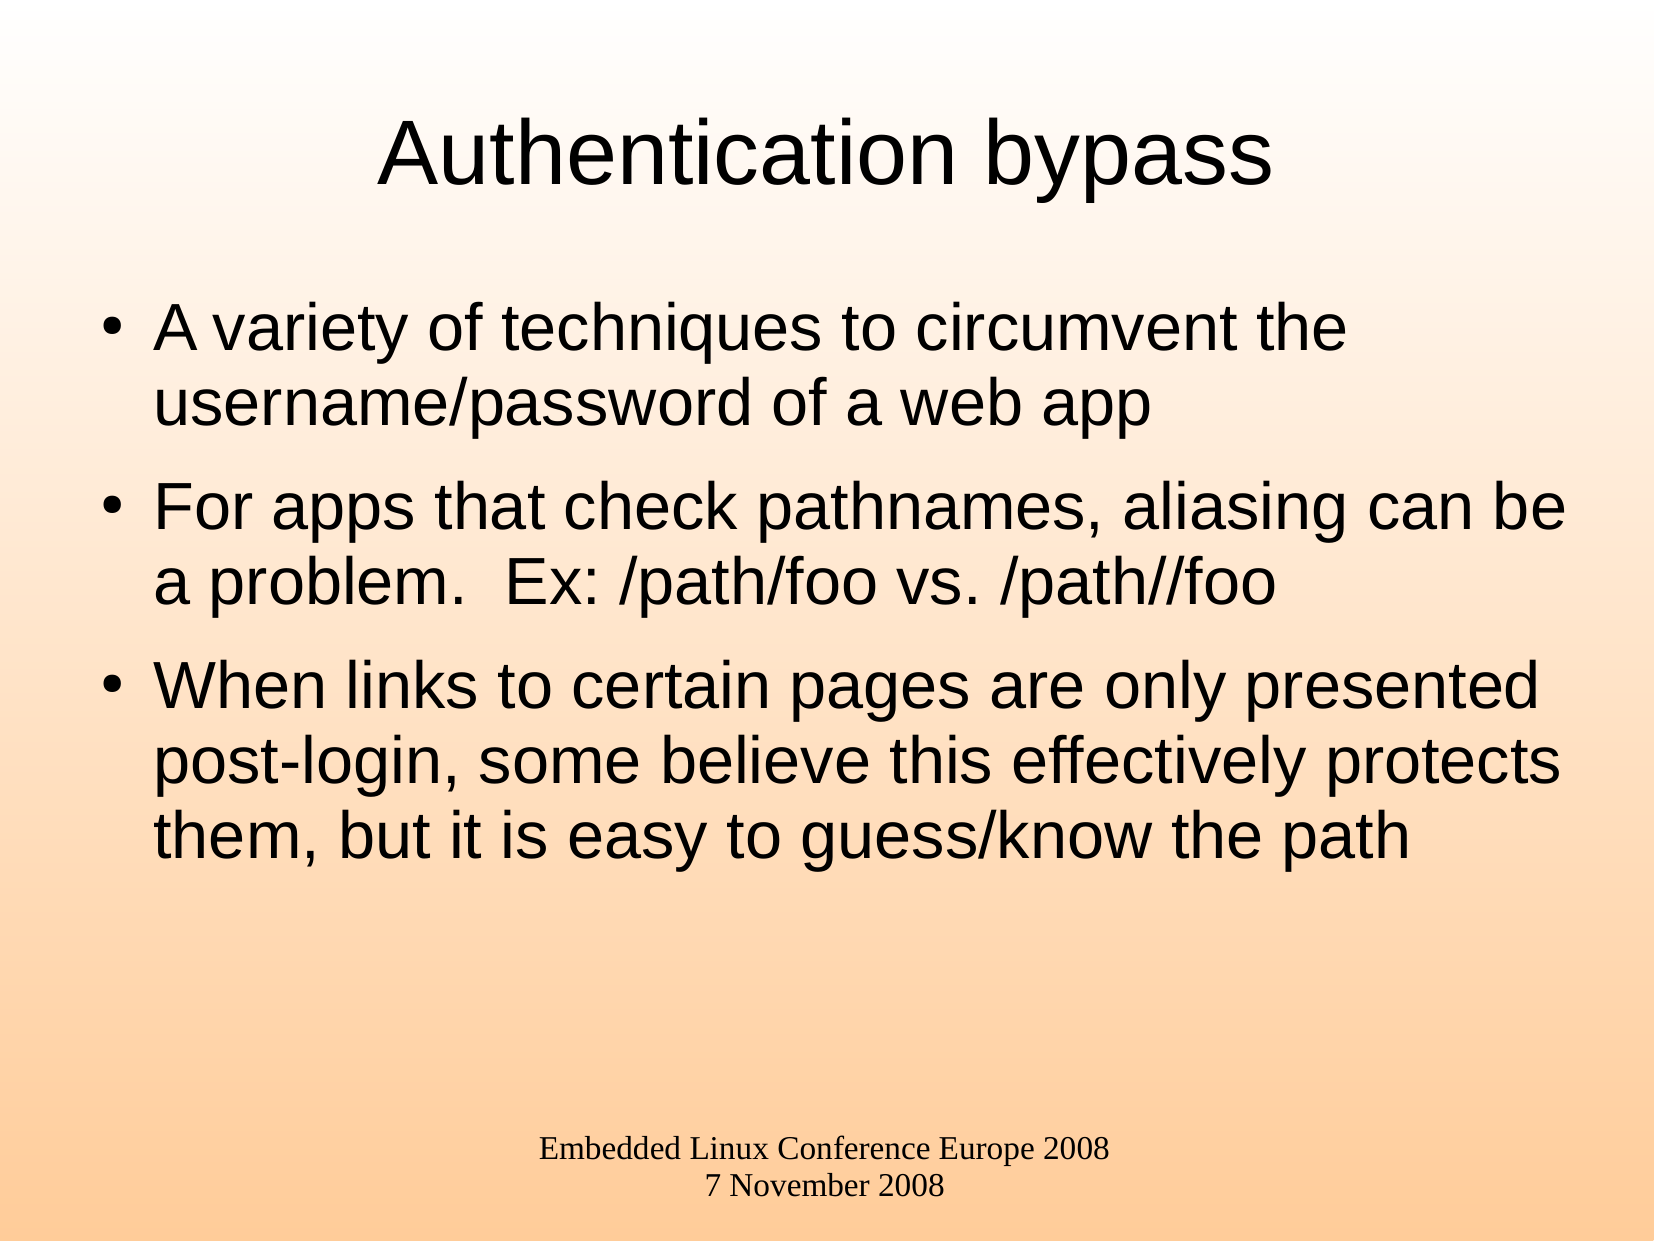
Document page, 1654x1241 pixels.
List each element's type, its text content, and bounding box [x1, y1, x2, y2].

list A variety of techniques to circumvent the username/password of a web app For apps that check pathnames, aliasing can be a problem. Ex: /path/foo vs. /path//foo When links to certain pages are only presented post-login, some believe this effectively protects them, but it is easy to guess/know the path [82, 290, 1571, 1109]
title Authentication bypass [82, 49, 1571, 257]
